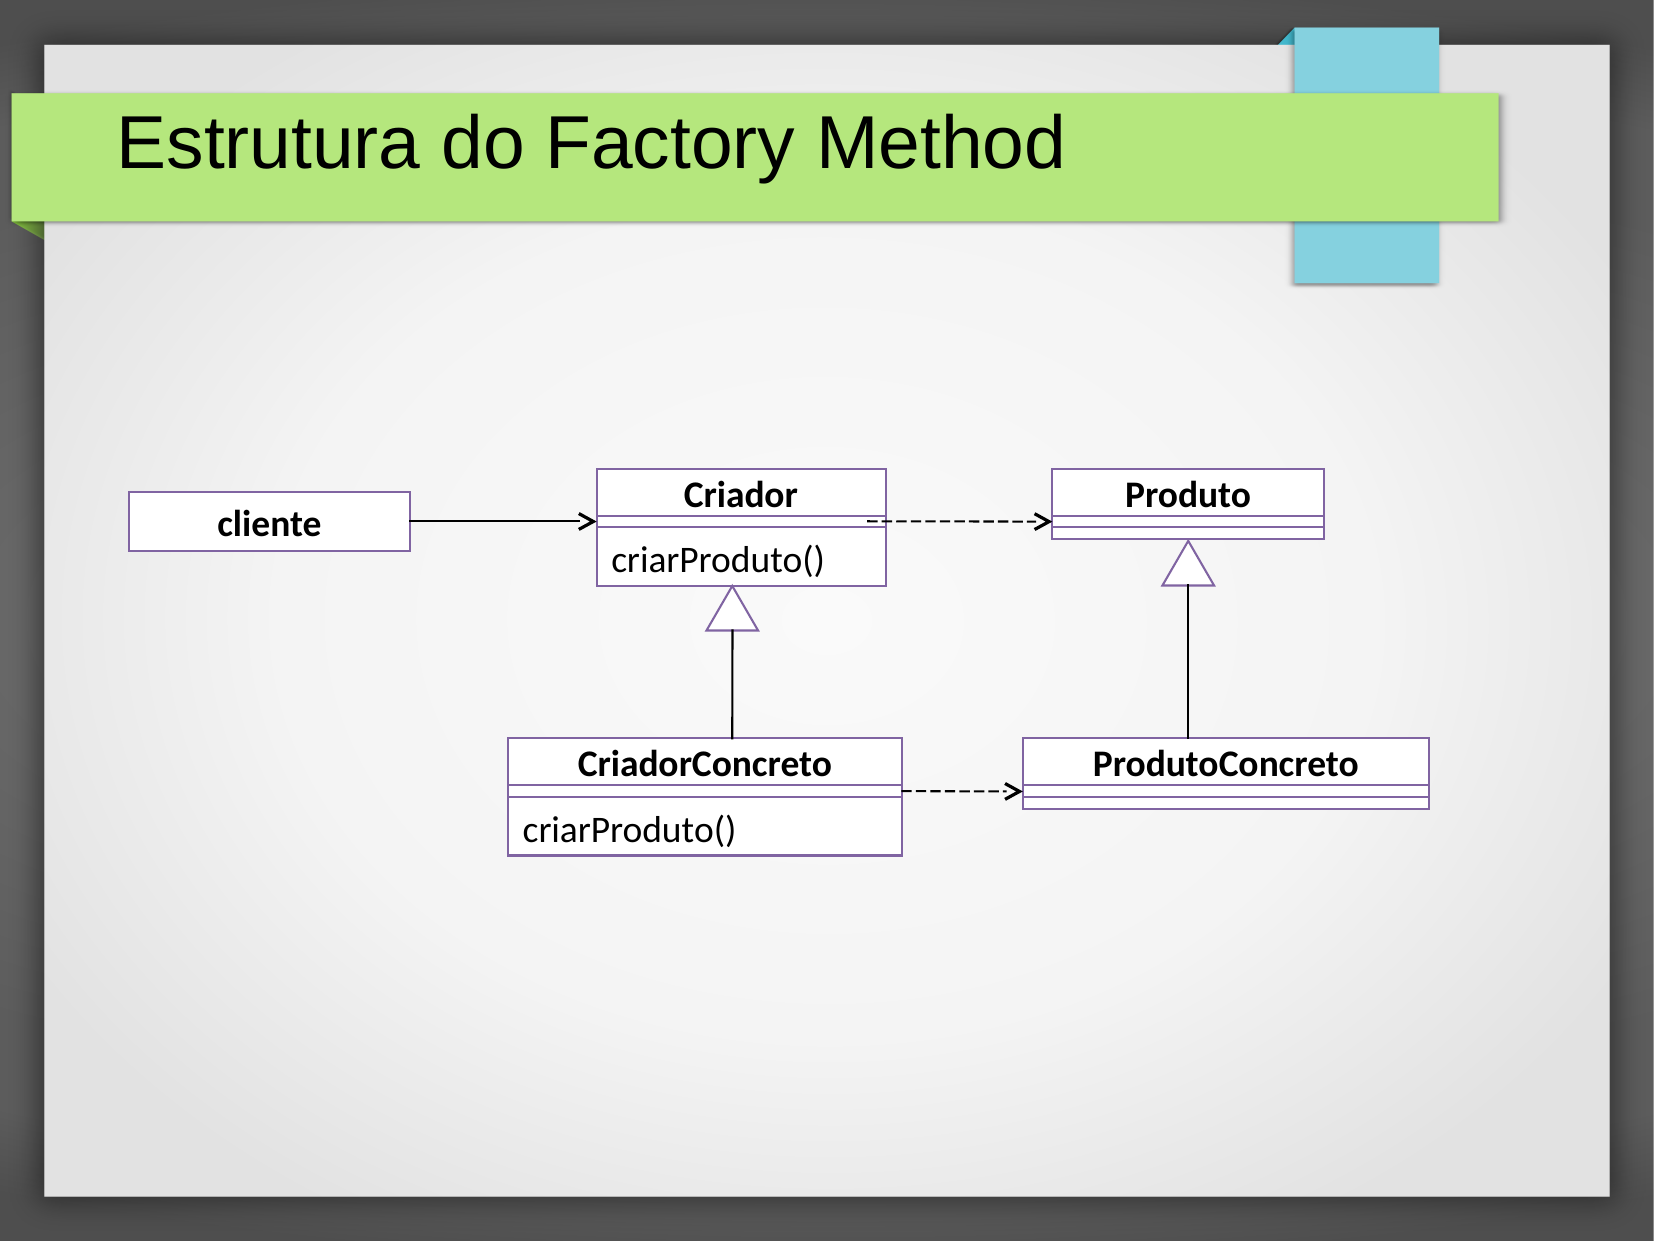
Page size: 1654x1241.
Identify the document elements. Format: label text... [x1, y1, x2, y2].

text_box Criador [596, 468, 886, 515]
text_box Produto [1052, 468, 1324, 515]
picture [0, 0, 1654, 1241]
text_box [706, 585, 759, 631]
text_box [1052, 515, 1324, 586]
text_box ProdutoConcreto [1022, 738, 1430, 785]
text_box [596, 515, 886, 527]
text_box CriadorConcreto [507, 738, 903, 785]
text_box criarProduto() [507, 796, 903, 856]
text_box [507, 785, 903, 796]
title Estrutura do Factory Method [75, 45, 1426, 233]
text_box cliente [128, 492, 411, 551]
text_box [1022, 785, 1430, 809]
text_box criarProduto() [596, 527, 886, 586]
